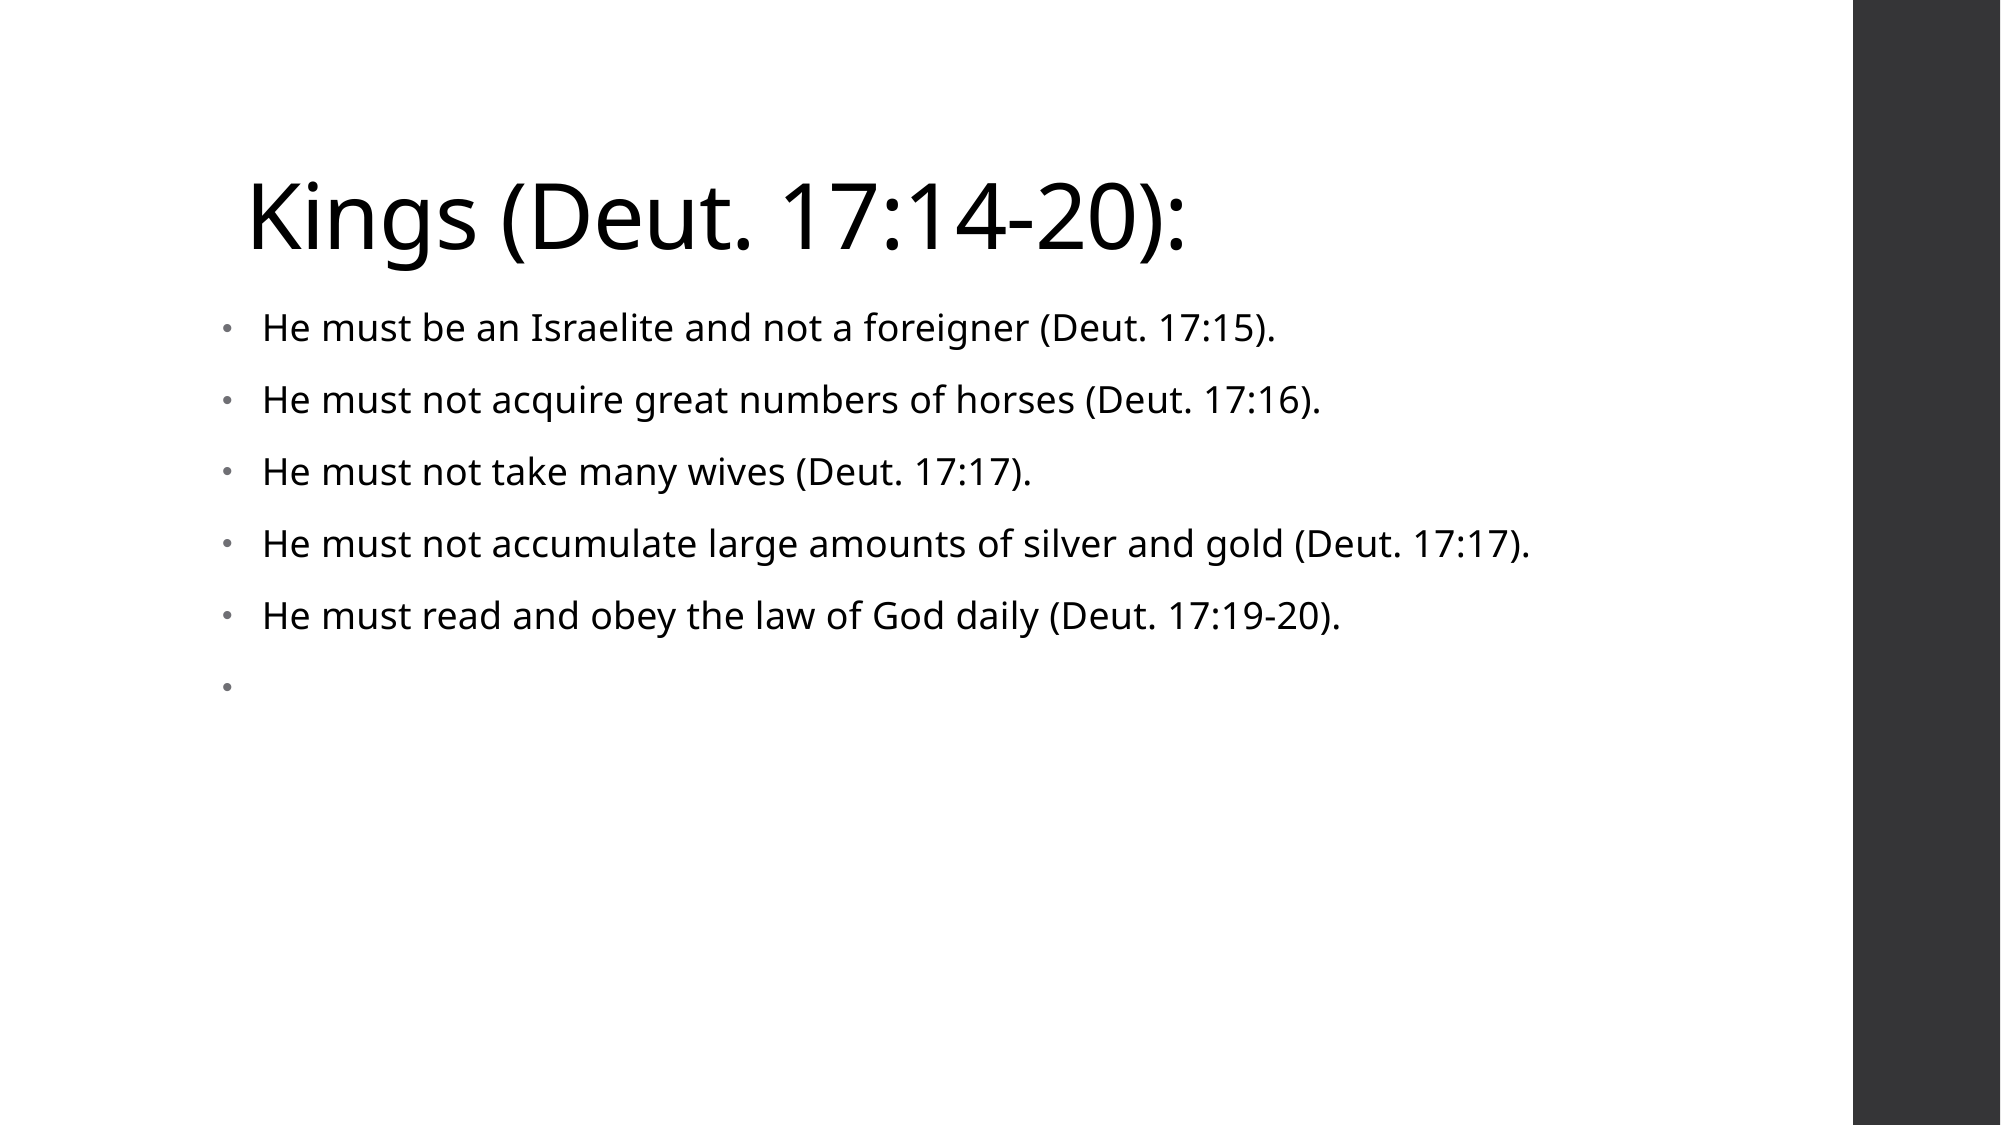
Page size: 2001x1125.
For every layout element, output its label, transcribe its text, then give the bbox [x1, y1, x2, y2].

title Kings (Deut. 17:14-20): [206, 60, 1797, 278]
list He must be an Israelite and not a foreigner (Deut. 17:15). He must not acquire great numbers of horses (Deut. 17:16). He must not take many wives (Deut. 17:17). He must not accumulate large amounts of silver and gold (Deut. 17:17). He must read and obey the law of God daily (Deut. 17:19-20). [206, 299, 1617, 1014]
